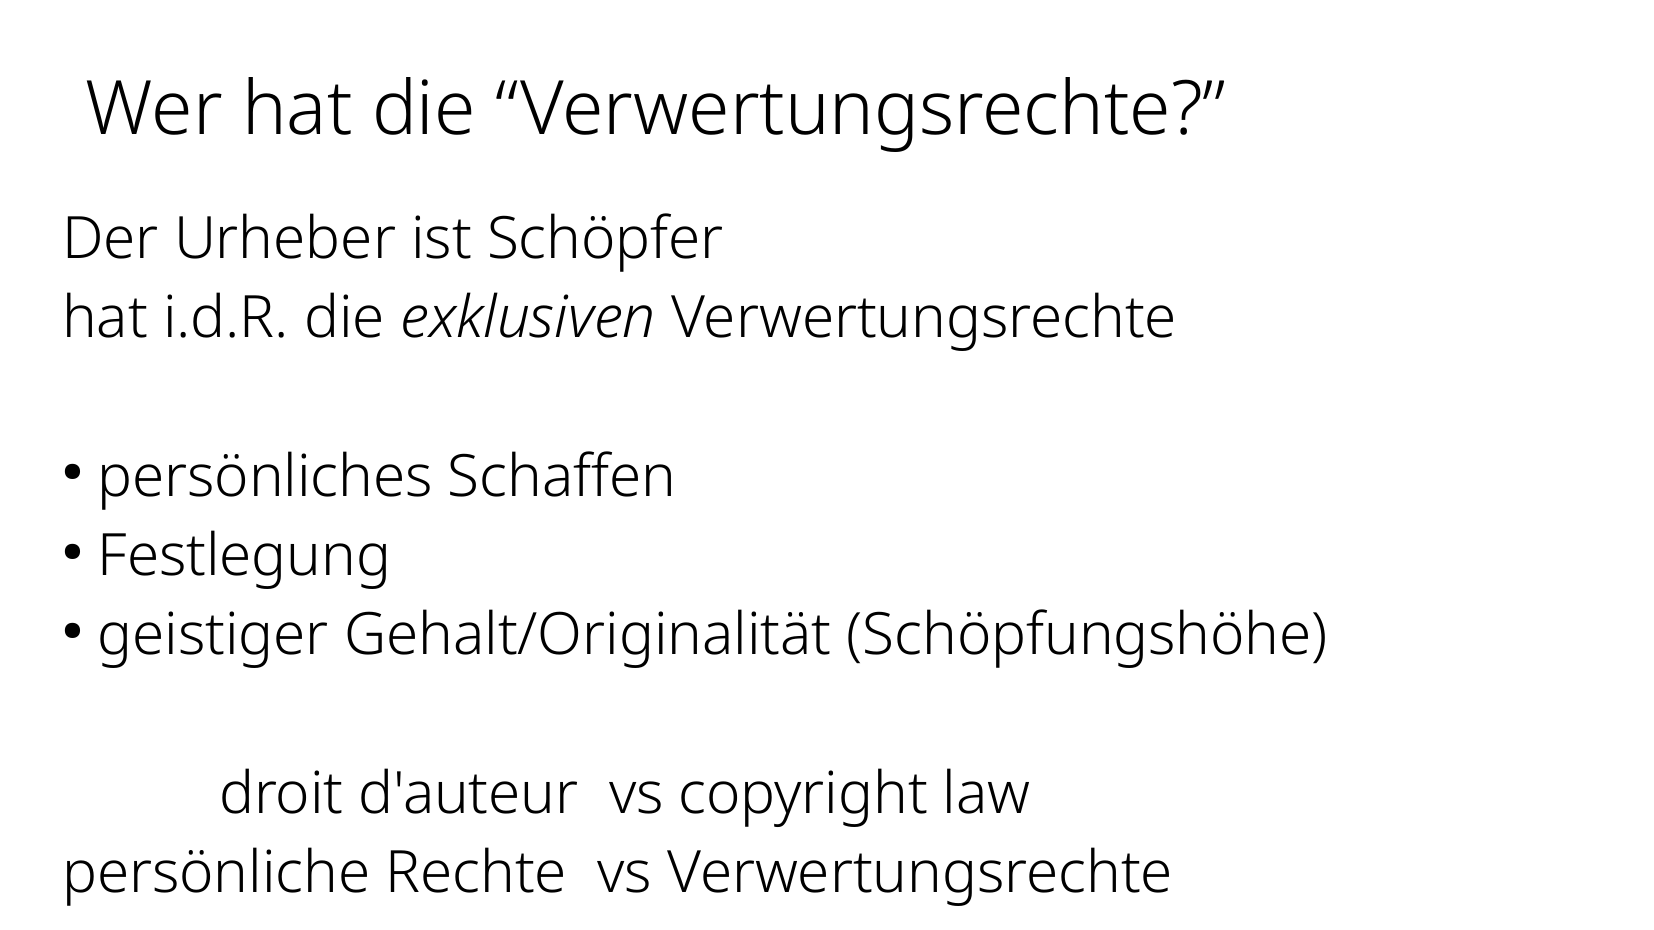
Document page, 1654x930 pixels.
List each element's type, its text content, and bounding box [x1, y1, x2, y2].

text_box Wer hat die “Verwertungsrechte?” [71, 47, 1536, 161]
text_box Der Urheber ist Schöpfer hat i.d.R. die exklusiven Verwertungsrechte persönliches Schaffen Festlegung geistiger Gehalt/Originalität (Schöpfungshöhe) droit d'auteur vs copyright law persönliche Rechte vs Verwertungsrechte [47, 188, 1512, 930]
